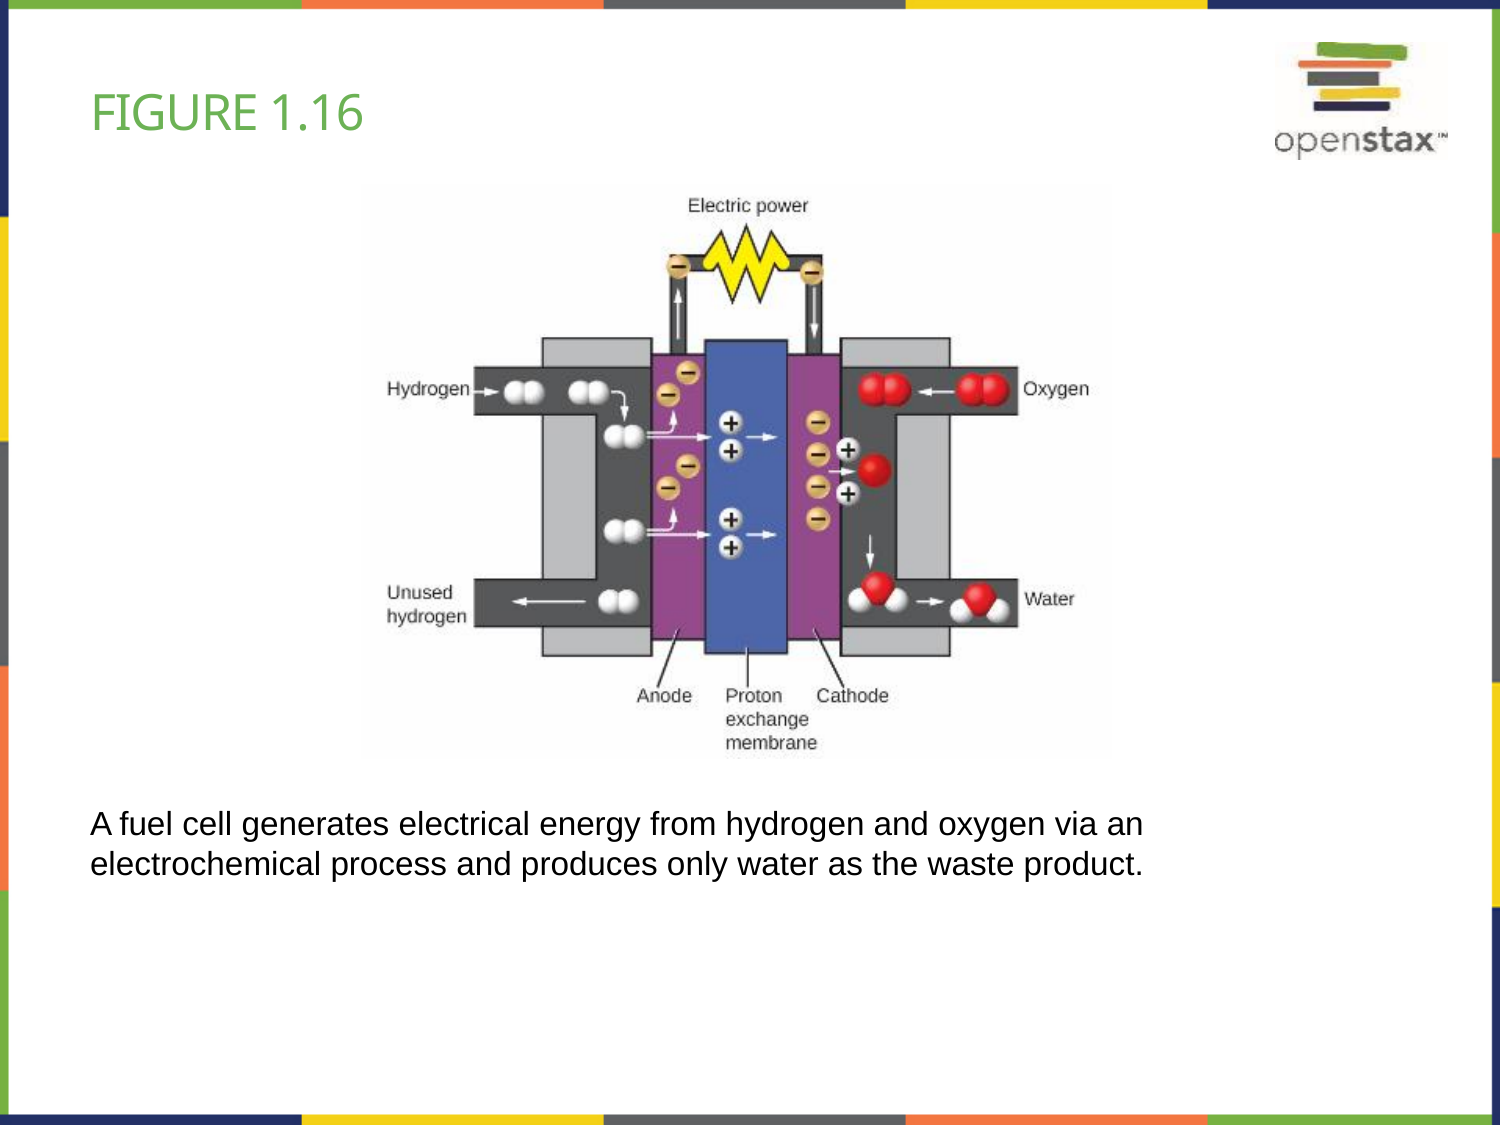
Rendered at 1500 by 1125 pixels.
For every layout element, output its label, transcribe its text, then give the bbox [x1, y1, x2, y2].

picture [0, 0, 1500, 1125]
title Figure 1.16 [75, 39, 1398, 148]
list A fuel cell generates electrical energy from hydrogen and oxygen via an electrochemical process and produces only water as the waste product. [75, 794, 1398, 986]
